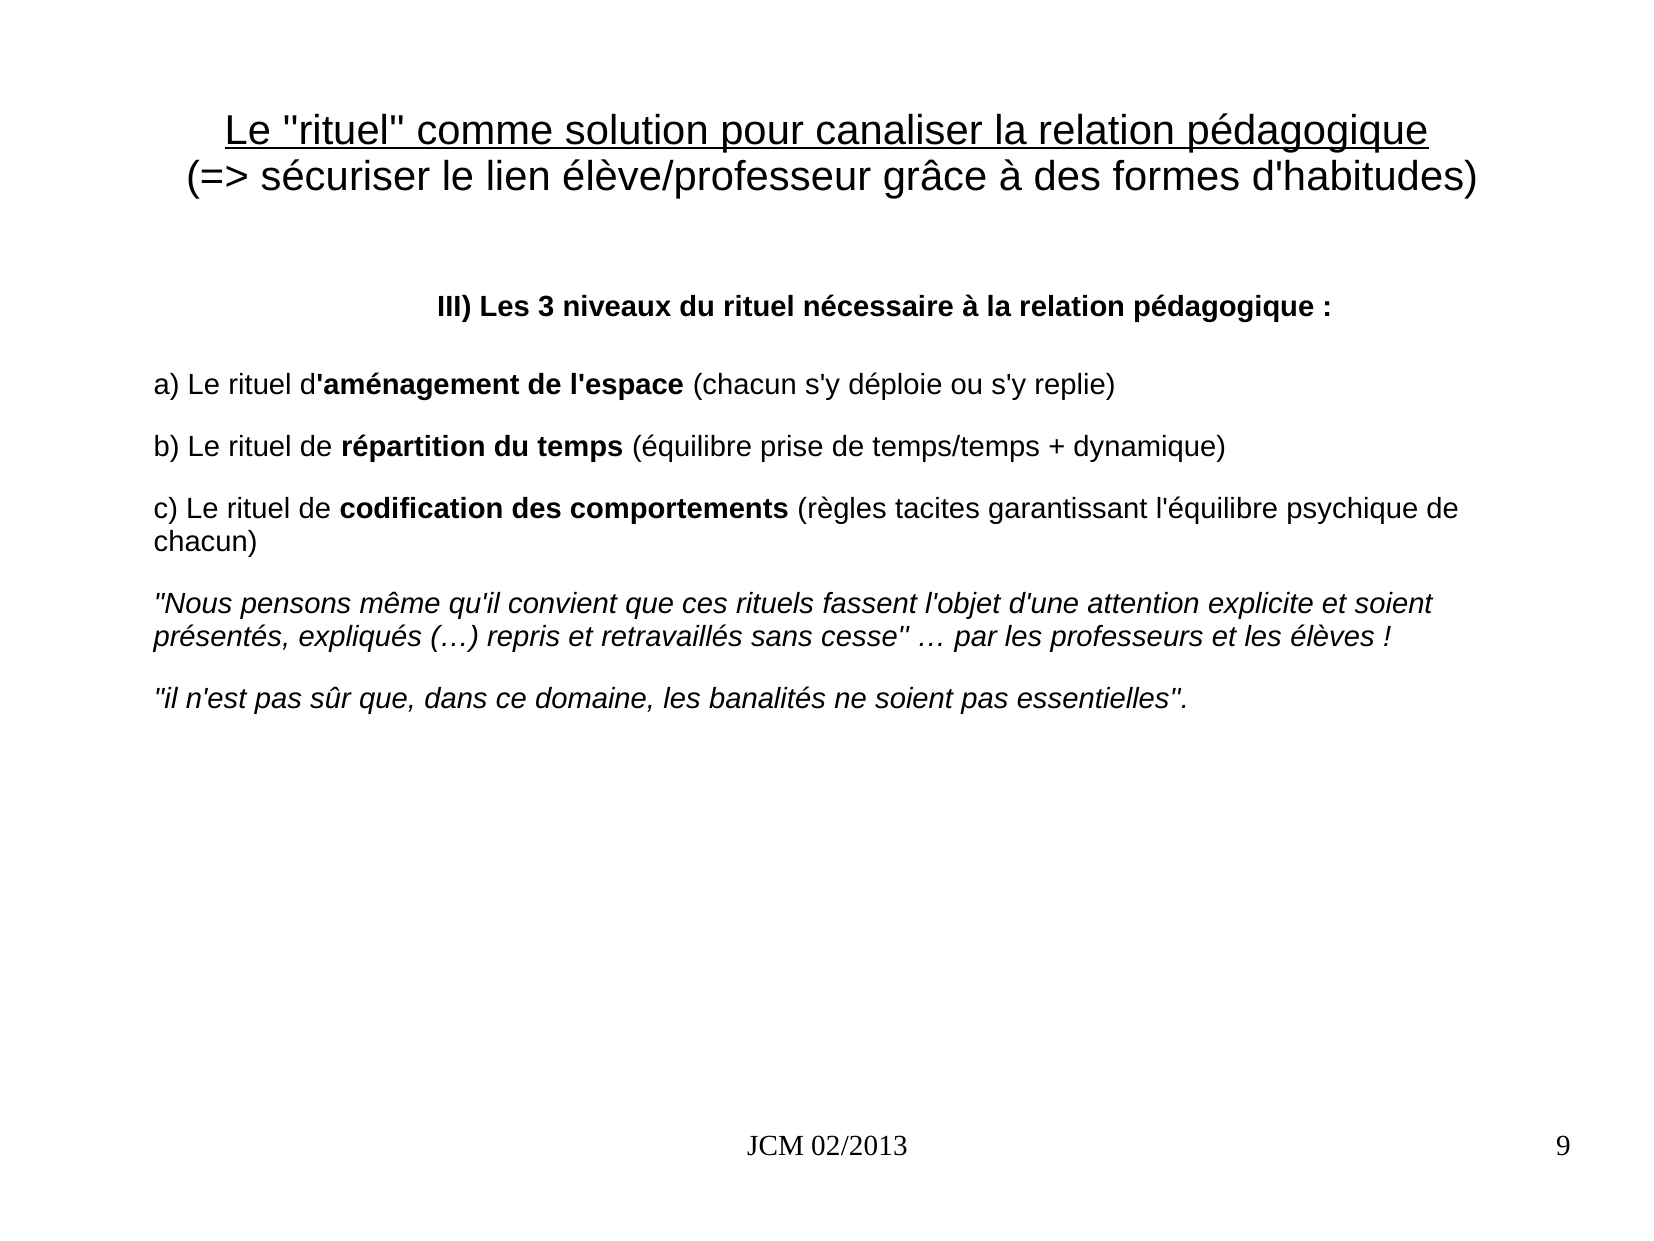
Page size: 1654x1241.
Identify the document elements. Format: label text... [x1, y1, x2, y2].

list III) Les 3 niveaux du rituel nécessaire à la relation pédagogique : a) Le rituel d'aménagement de l'espace (chacun s'y déploie ou s'y replie) b) Le rituel de répartition du temps (équilibre prise de temps/temps + dynamique) c) Le rituel de codification des comportements (règles tacites garantissant l'équilibre psychique de chacun) ''Nous pensons même qu'il convient que ces rituels fassent l'objet d'une attention explicite et soient présentés, expliqués (…) repris et retravaillés sans cesse'' … par les professeurs et les élèves ! ''il n'est pas sûr que, dans ce domaine, les banalités ne soient pas essentielles''. [82, 290, 1571, 1094]
title Le ''rituel'' comme solution pour canaliser la relation pédagogique (=> sécuriser le lien élève/professeur grâce à des formes d'habitudes) [82, 56, 1571, 250]
